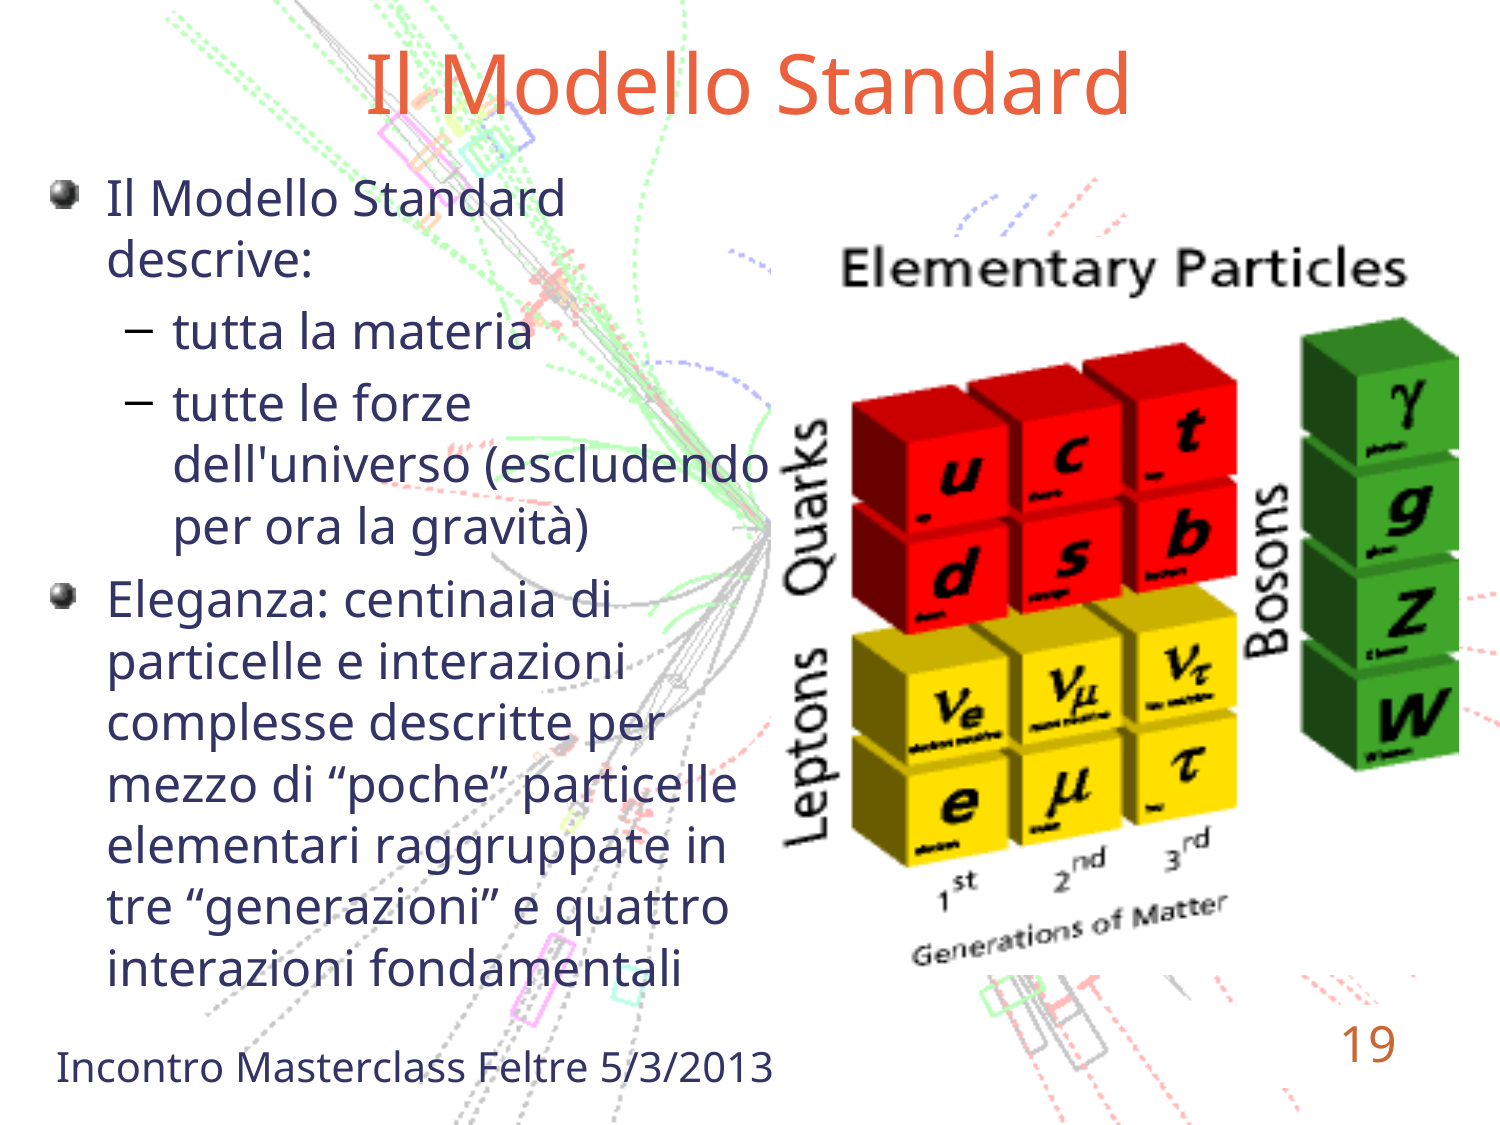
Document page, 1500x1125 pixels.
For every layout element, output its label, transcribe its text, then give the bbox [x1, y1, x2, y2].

title Il Modello Standard [0, 0, 1500, 189]
picture [0, 189, 1500, 1125]
list Il Modello Standard descrive: tutta la materia tutte le forze dell'universo (escludendo per ora la gravità) Eleganza: centinaia di particelle e interazioni complesse descritte per mezzo di “poche” particelle elementari raggruppate in tre “generazioni” e quattro interazioni fondamentali [35, 159, 798, 1050]
